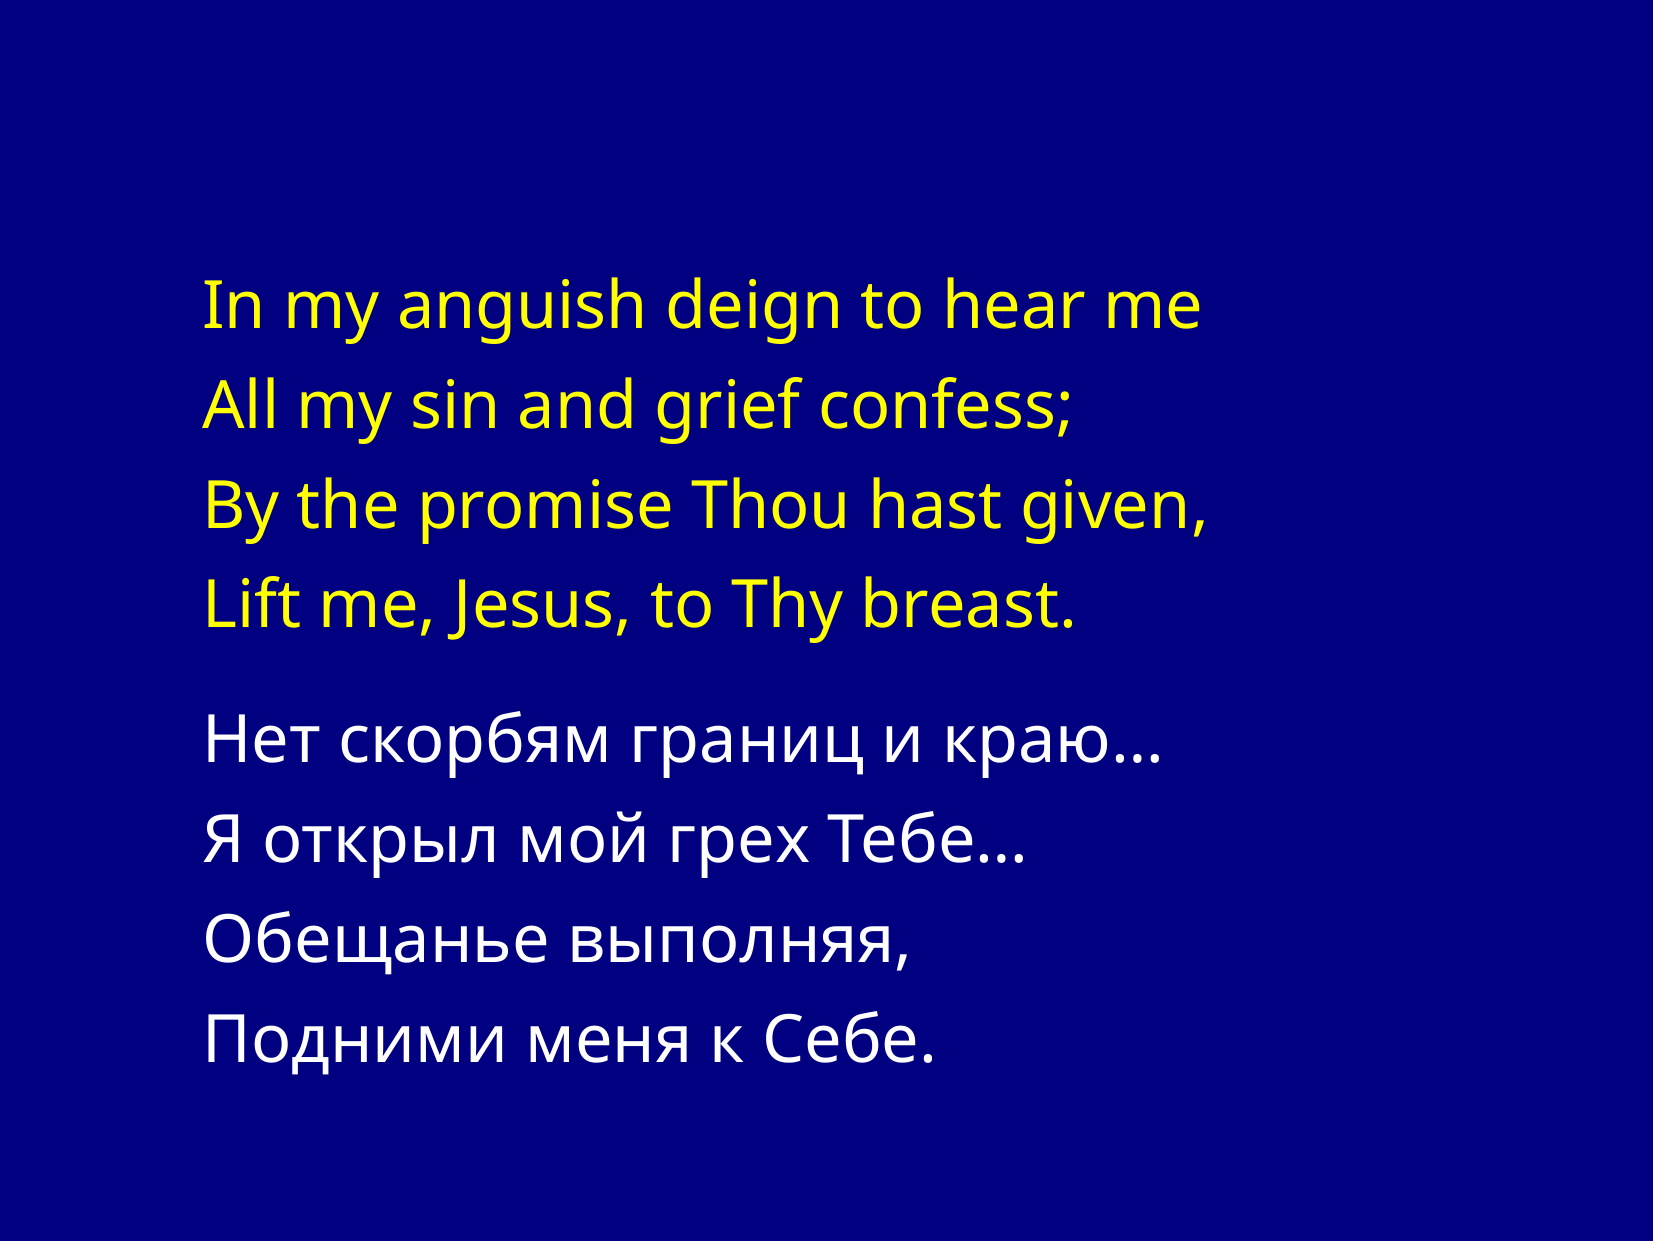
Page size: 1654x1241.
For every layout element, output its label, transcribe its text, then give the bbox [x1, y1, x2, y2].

text_box Нет скорбям границ и краю… Я открыл мой грех Тебе… Обещанье выполняя, Подними меня к Себе. [75, 675, 1576, 1163]
text_box In my anguish deign to hear me All my sin and grief confess; By the promise Thou hast given, Lift me, Jesus, to Thy breast. [75, 150, 1576, 638]
